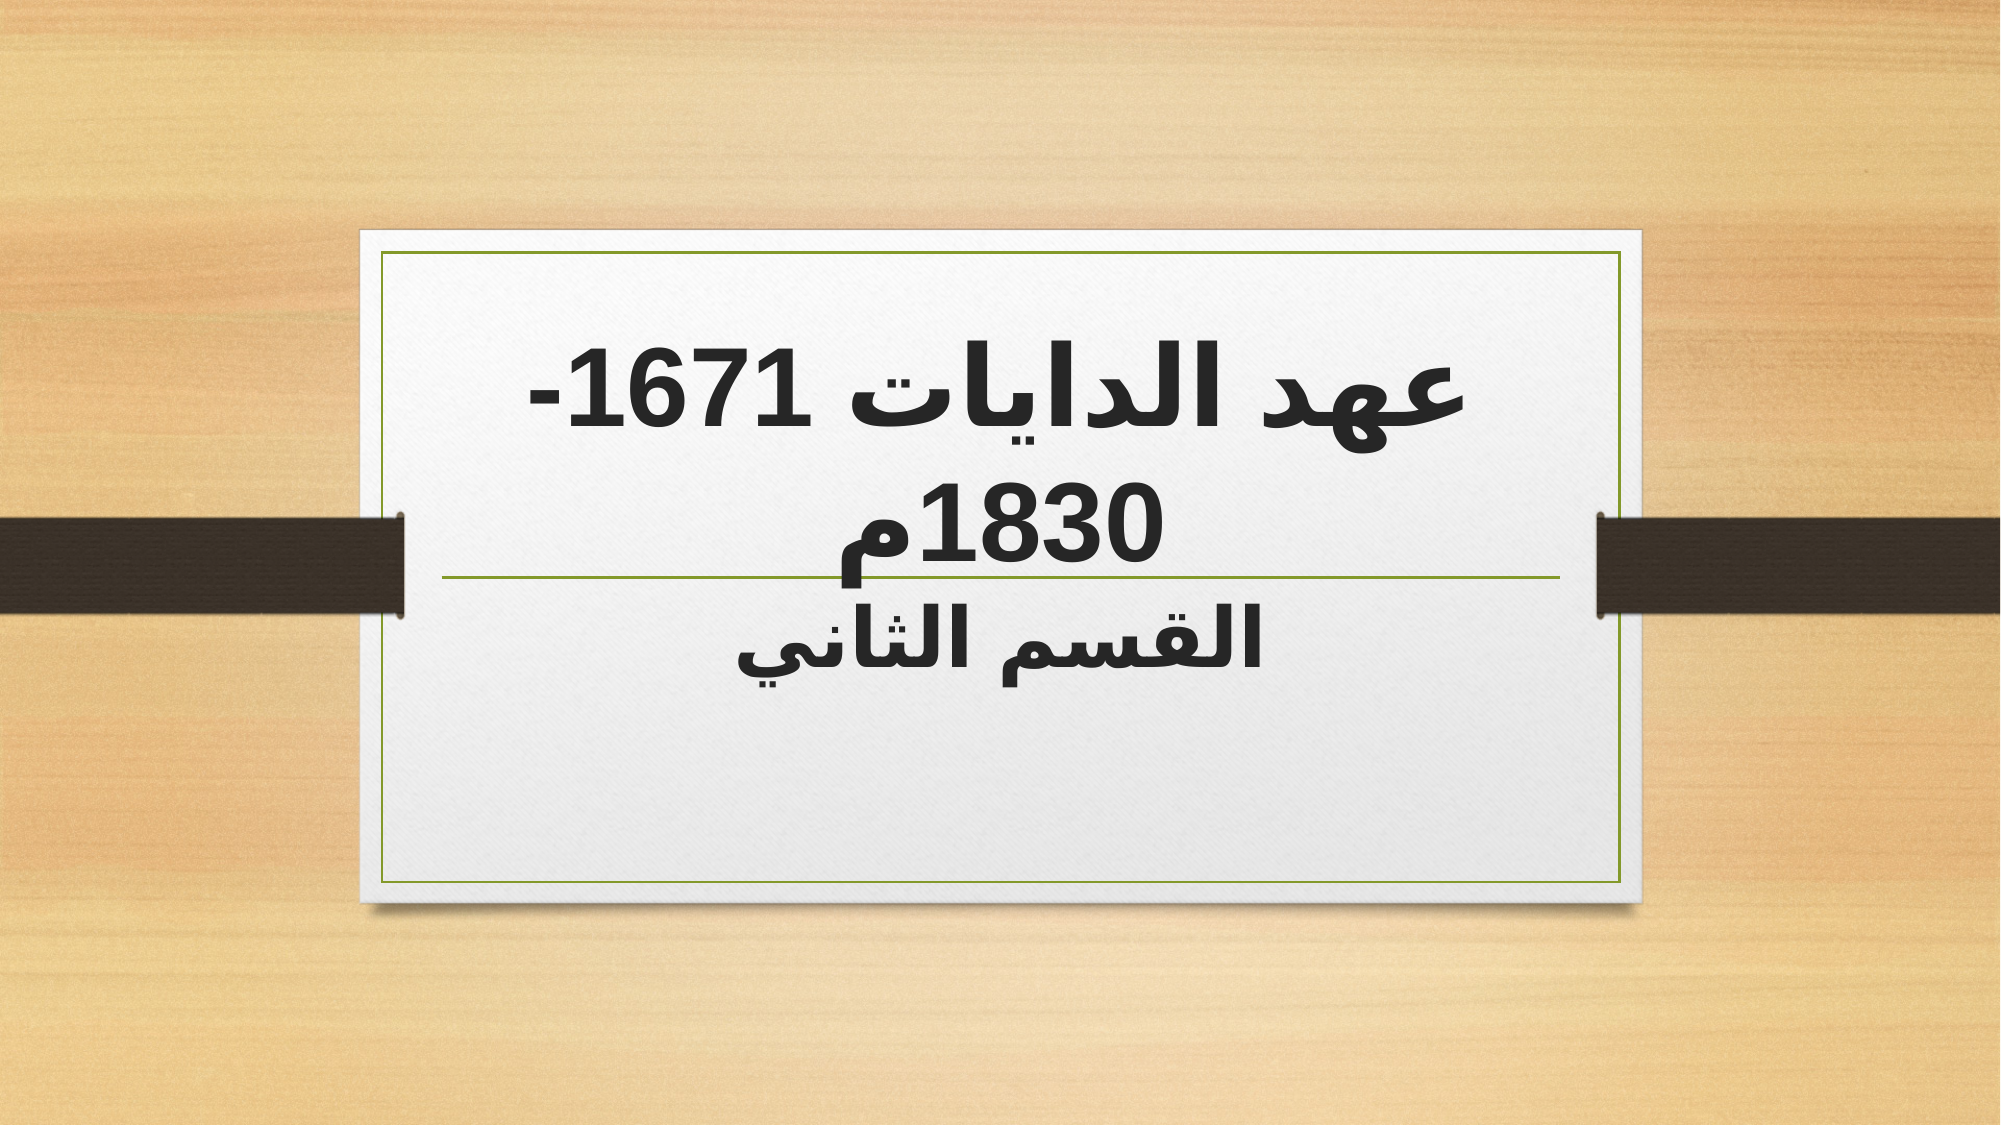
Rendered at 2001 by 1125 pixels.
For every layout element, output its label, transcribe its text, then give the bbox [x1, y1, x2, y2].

title عهد الدايات 1671-1830م القسم الثاني [441, 306, 1560, 556]
